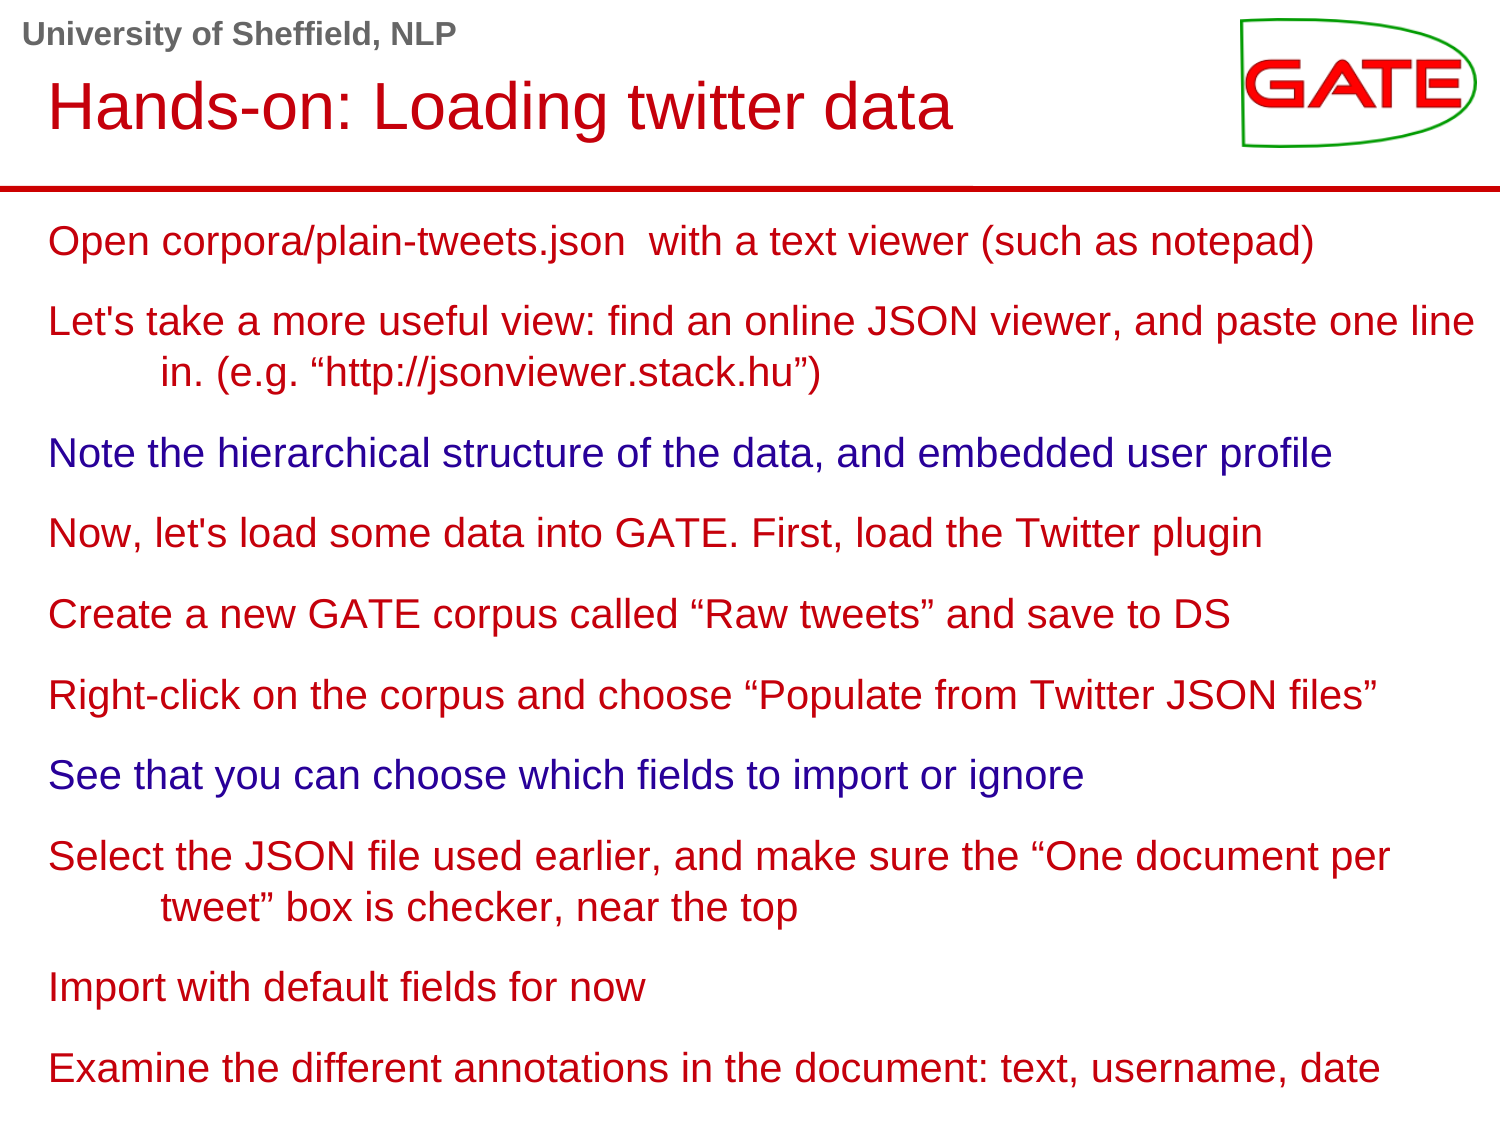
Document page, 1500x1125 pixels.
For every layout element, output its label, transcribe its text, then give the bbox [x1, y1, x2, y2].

picture [1240, 18, 1477, 148]
text_box Hands-on: Loading twitter data [47, 47, 1267, 168]
text_box Open corpora/plain-tweets.json with a text viewer (such as notepad) Let's take a more useful view: find an online JSON viewer, and paste one line in. (e.g. “http://jsonviewer.stack.hu”) Note the hierarchical structure of the data, and embedded user profile Now, let's load some data into GATE. First, load the Twitter plugin Create a new GATE corpus called “Raw tweets” and save to DS Right-click on the corpus and choose “Populate from Twitter JSON files” See that you can choose which fields to import or ignore Select the JSON file used earlier, and make sure the “One document per tweet” box is checker, near the top Import with default fields for now Examine the different annotations in the document: text, username, date [47, 212, 1500, 1064]
